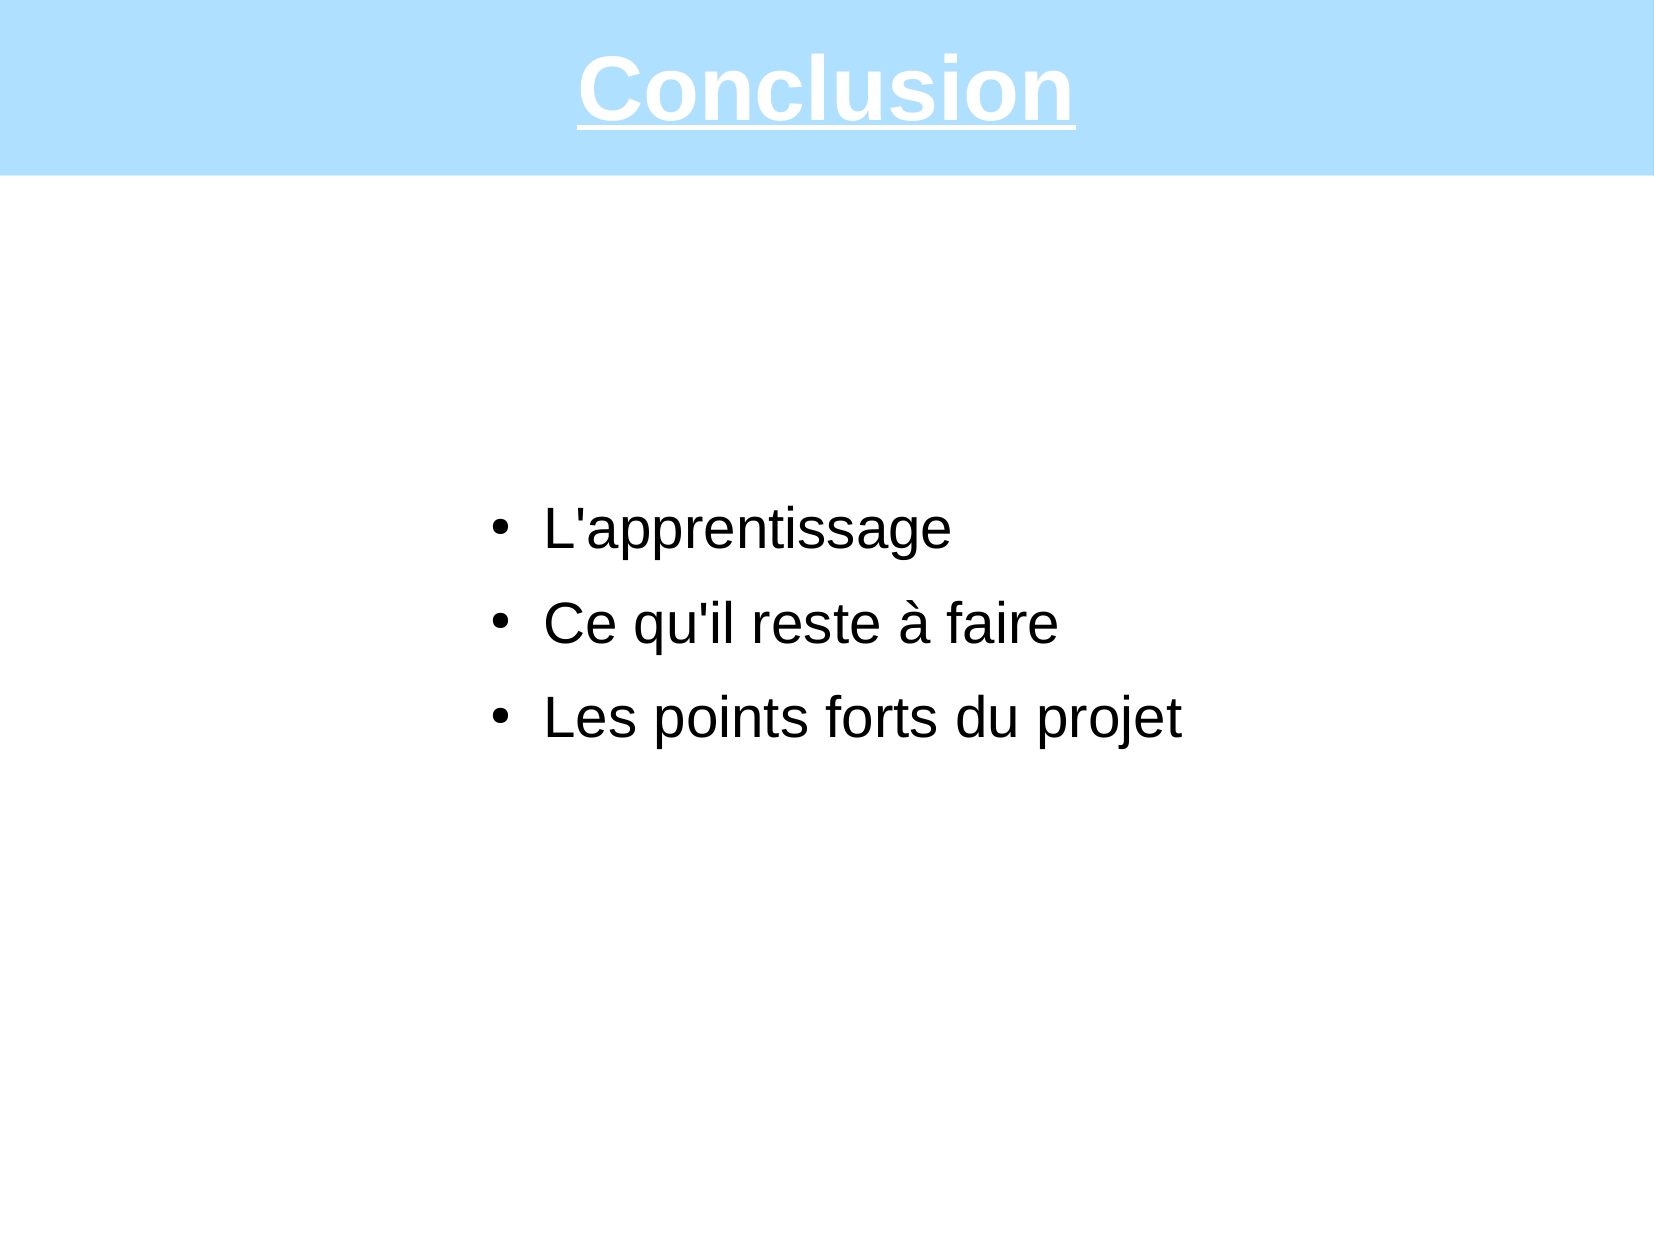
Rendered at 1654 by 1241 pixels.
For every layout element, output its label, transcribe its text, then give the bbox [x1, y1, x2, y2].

list L'apprentissage Ce qu'il reste à faire Les points forts du projet [472, 495, 1654, 1241]
picture [0, 0, 1654, 1241]
text_box Conclusion [29, 29, 1625, 147]
